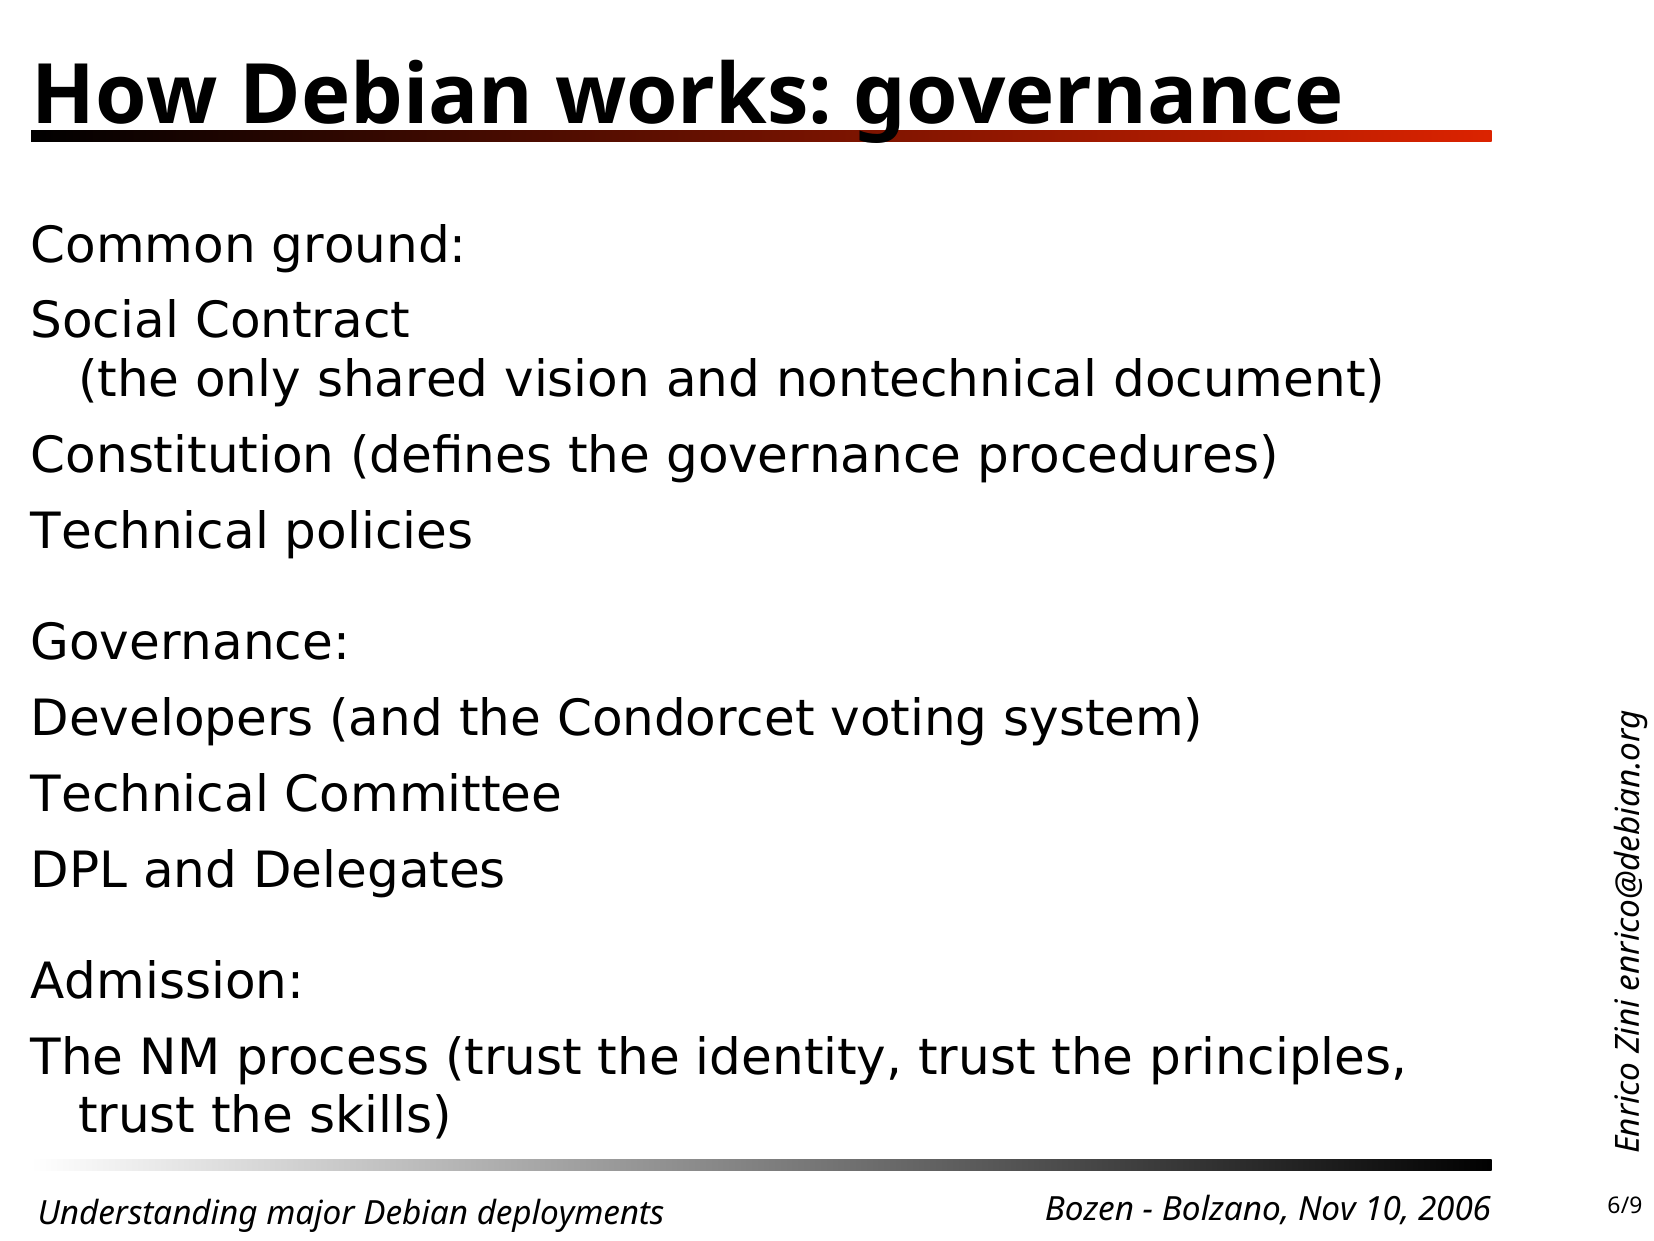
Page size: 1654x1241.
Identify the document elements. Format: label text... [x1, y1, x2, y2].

text_box How Debian works: governance [31, 34, 1438, 168]
text_box Common ground: Social Contract (the only shared vision and nontechnical document) Constitution (defines the governance procedures) Technical policies Governance: Developers (and the Condorcet voting system) Technical Committee DPL and Delegates Admission: The NM process (trust the identity, trust the principles, trust the skills) [30, 215, 1495, 1221]
